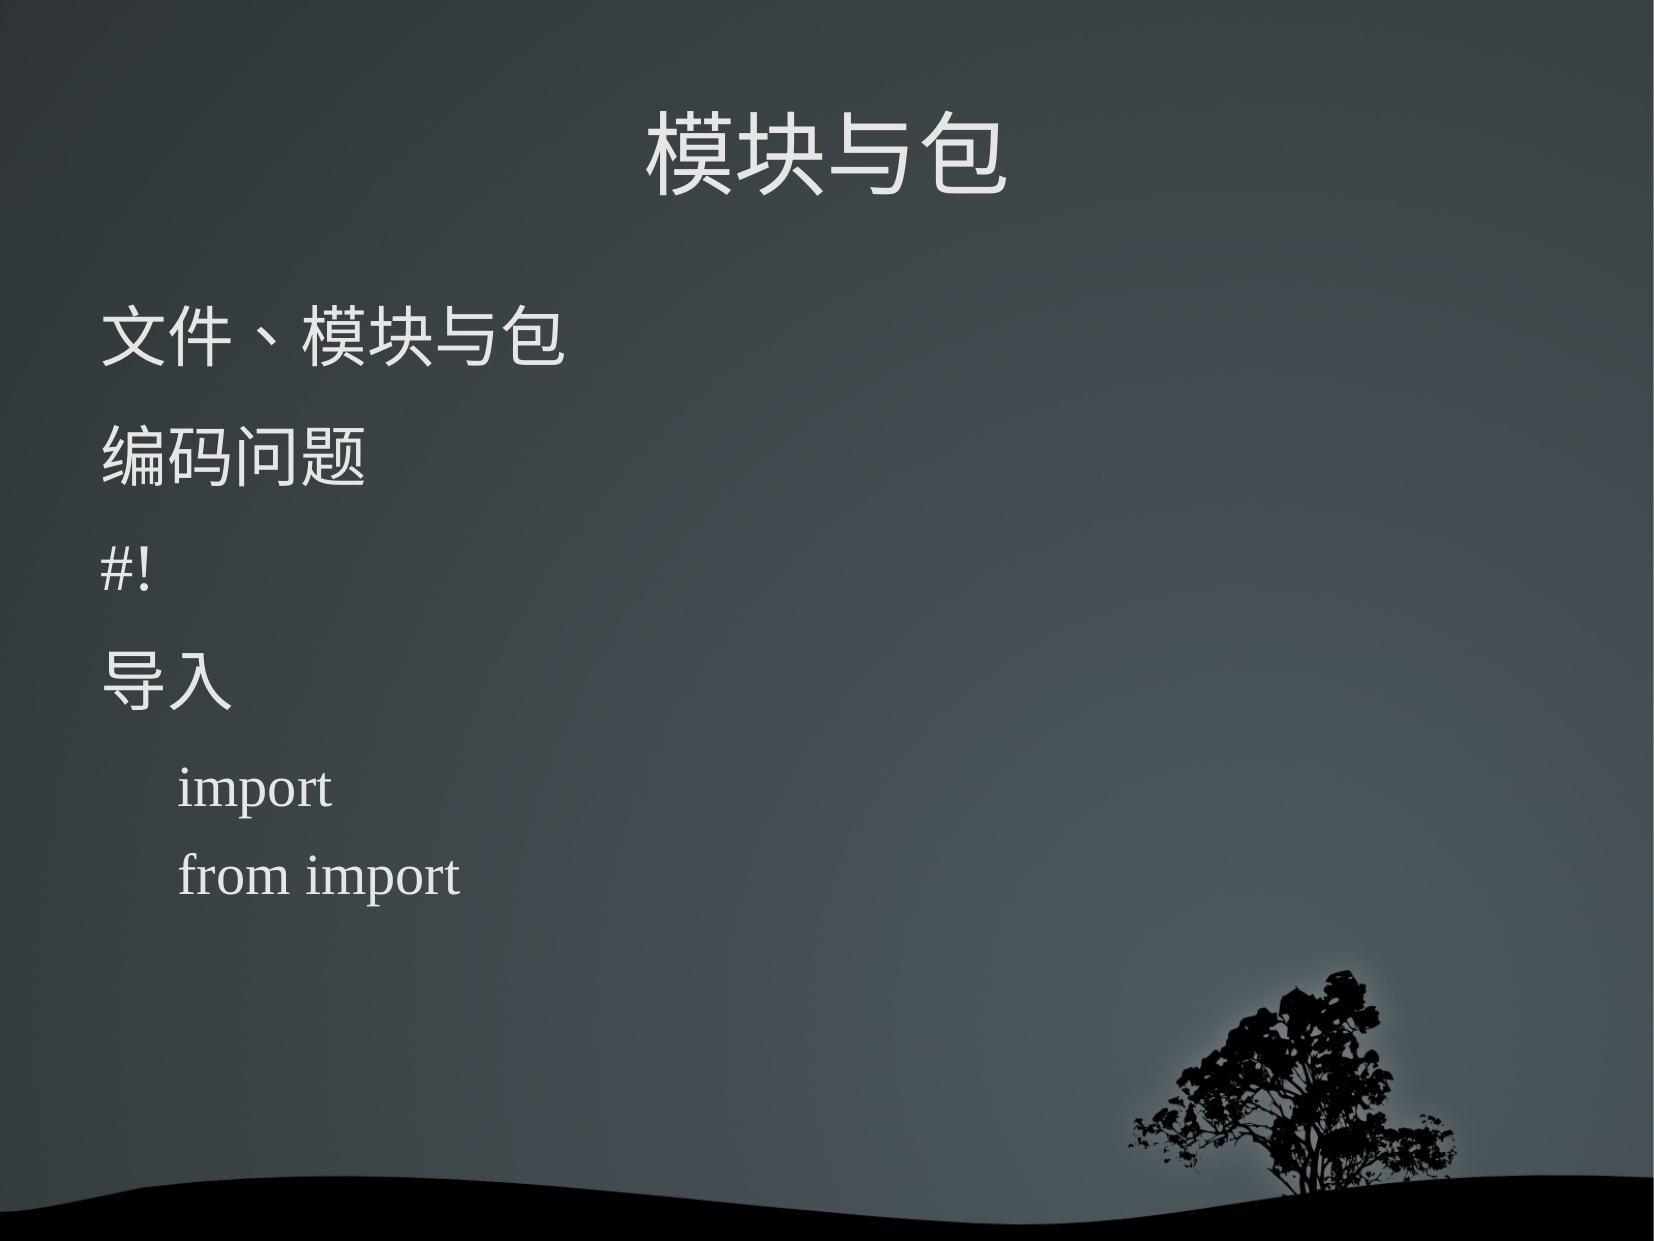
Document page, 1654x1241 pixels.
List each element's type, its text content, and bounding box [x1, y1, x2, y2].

picture [0, 0, 1654, 1241]
title 模块与包 [82, 49, 1571, 257]
list 文件、模块与包 编码问题 #! 导入 import from import [82, 290, 1571, 1109]
